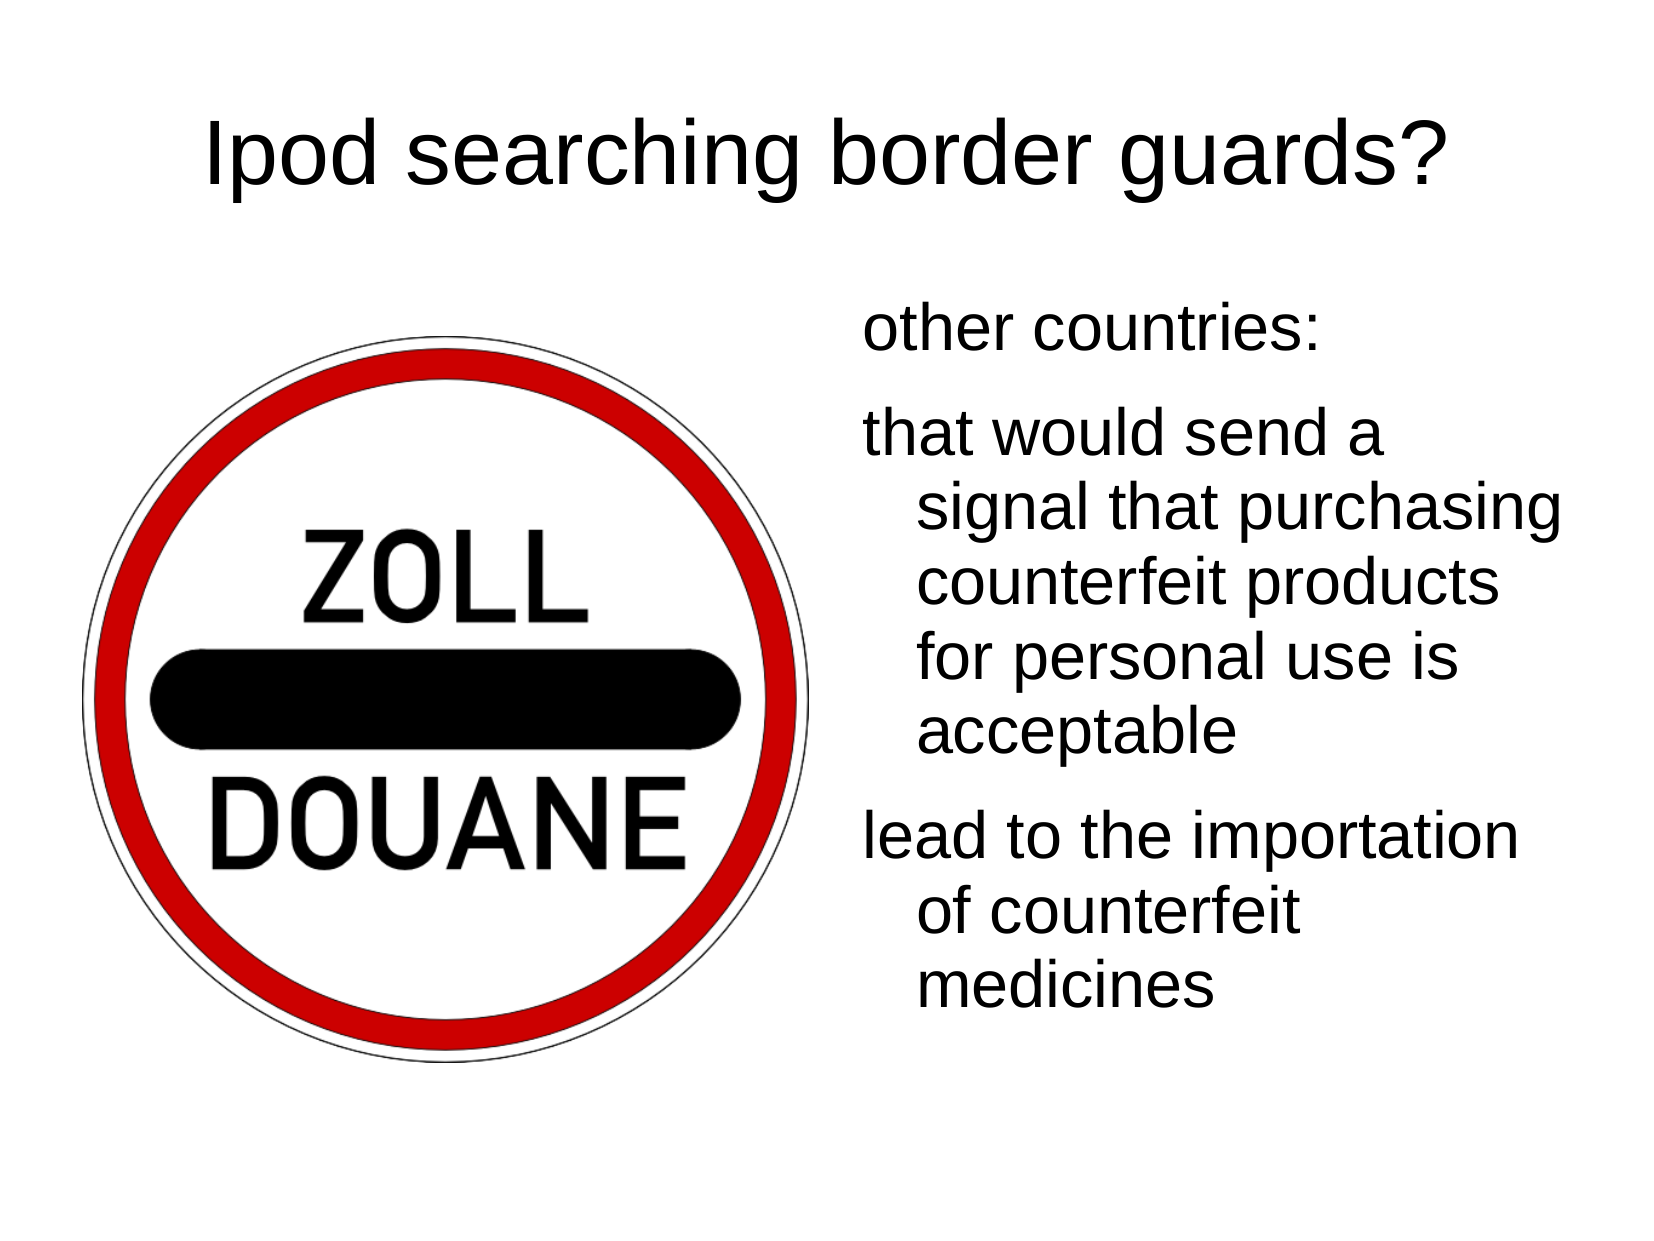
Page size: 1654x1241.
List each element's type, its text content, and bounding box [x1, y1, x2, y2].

picture [82, 336, 809, 1063]
list other countries: that would send a signal that purchasing counterfeit products for personal use is acceptable lead to the importation of counterfeit medicines [845, 290, 1572, 1109]
title Ipod searching border guards? [82, 49, 1571, 257]
